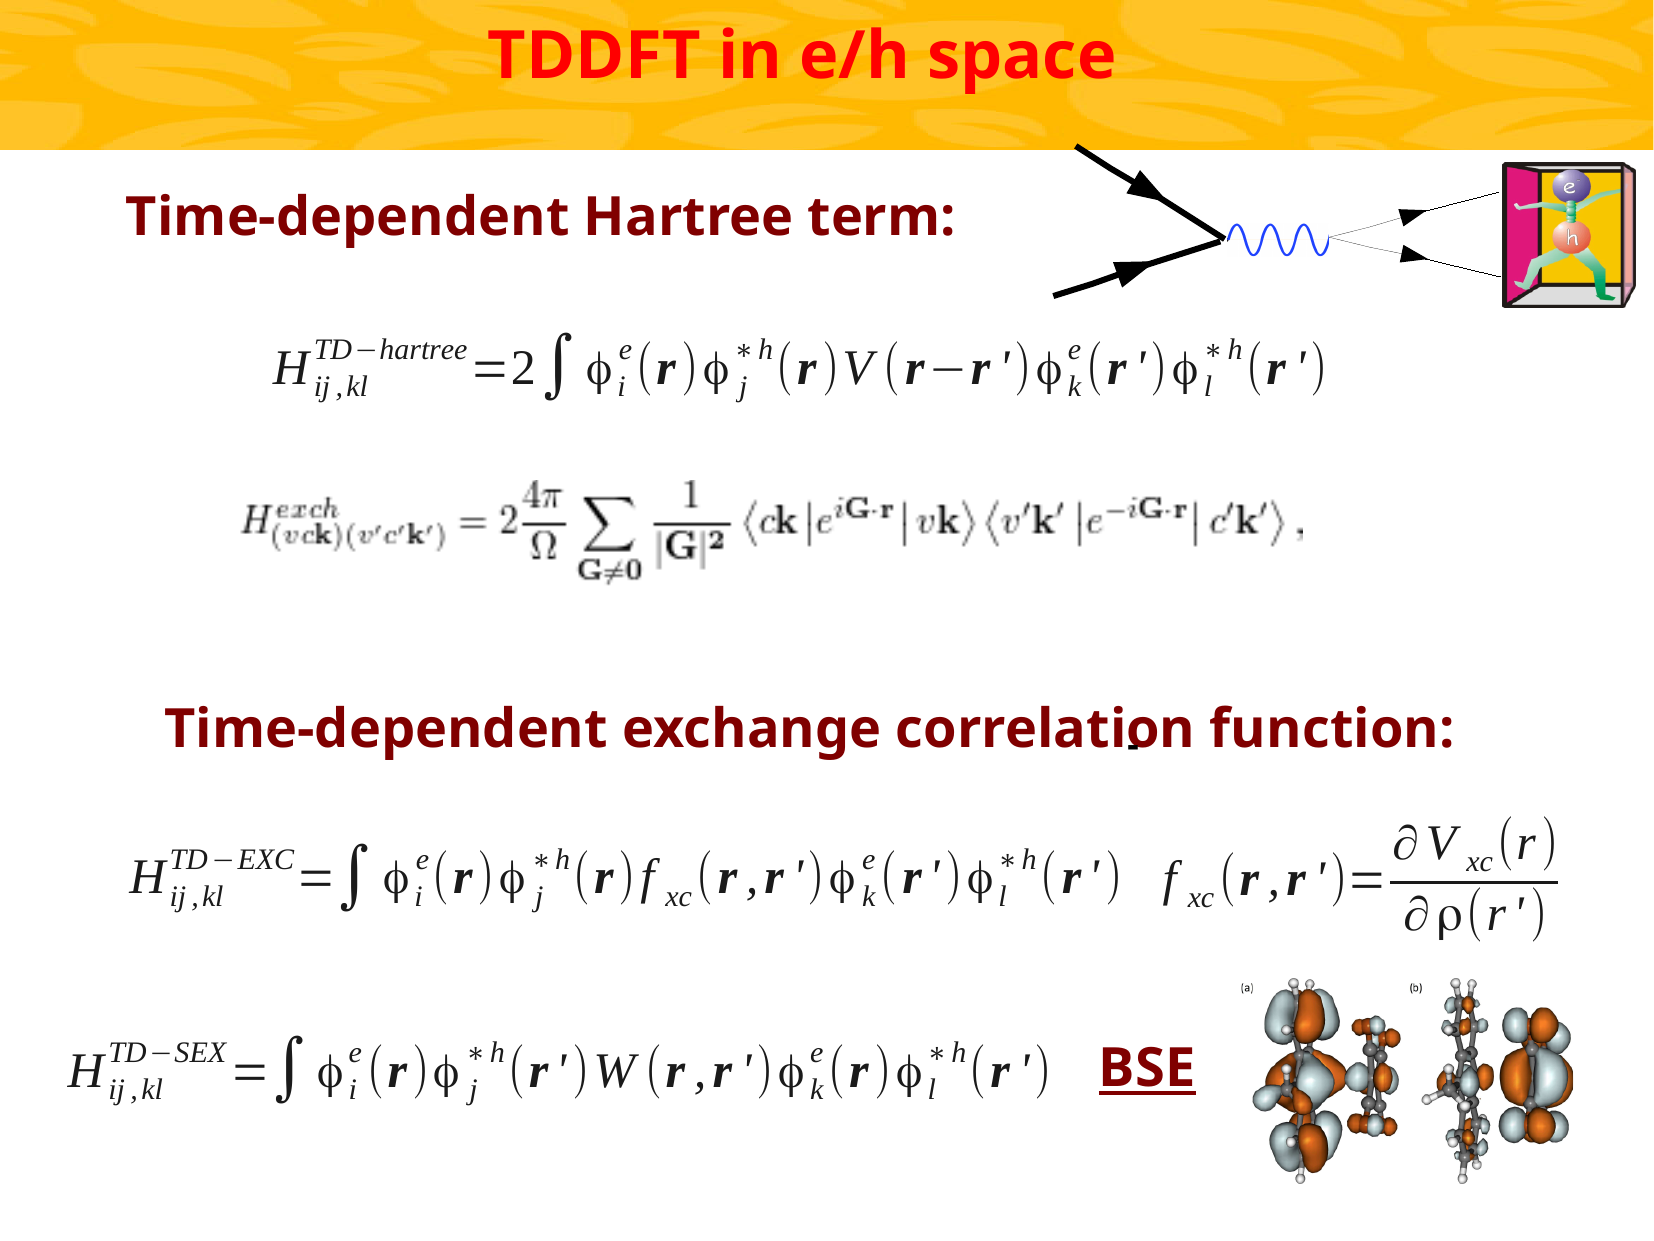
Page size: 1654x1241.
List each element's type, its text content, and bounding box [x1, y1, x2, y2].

text_box Time-dependent exchange correlation function: [15, 681, 1606, 807]
picture [1227, 223, 1329, 257]
picture [1502, 162, 1636, 308]
text_box TDDFT in e/h space [14, 0, 1590, 125]
picture [240, 480, 1303, 588]
text_box - [1112, 716, 1203, 774]
picture [0, 0, 1654, 151]
text_box BSE [1050, 1021, 1230, 1141]
picture [1230, 972, 1585, 1186]
chart [1155, 814, 1567, 946]
chart [120, 839, 1128, 916]
chart [263, 330, 1334, 406]
text_box Time-dependent Hartree term: [9, 169, 1075, 295]
chart [58, 1032, 1050, 1108]
